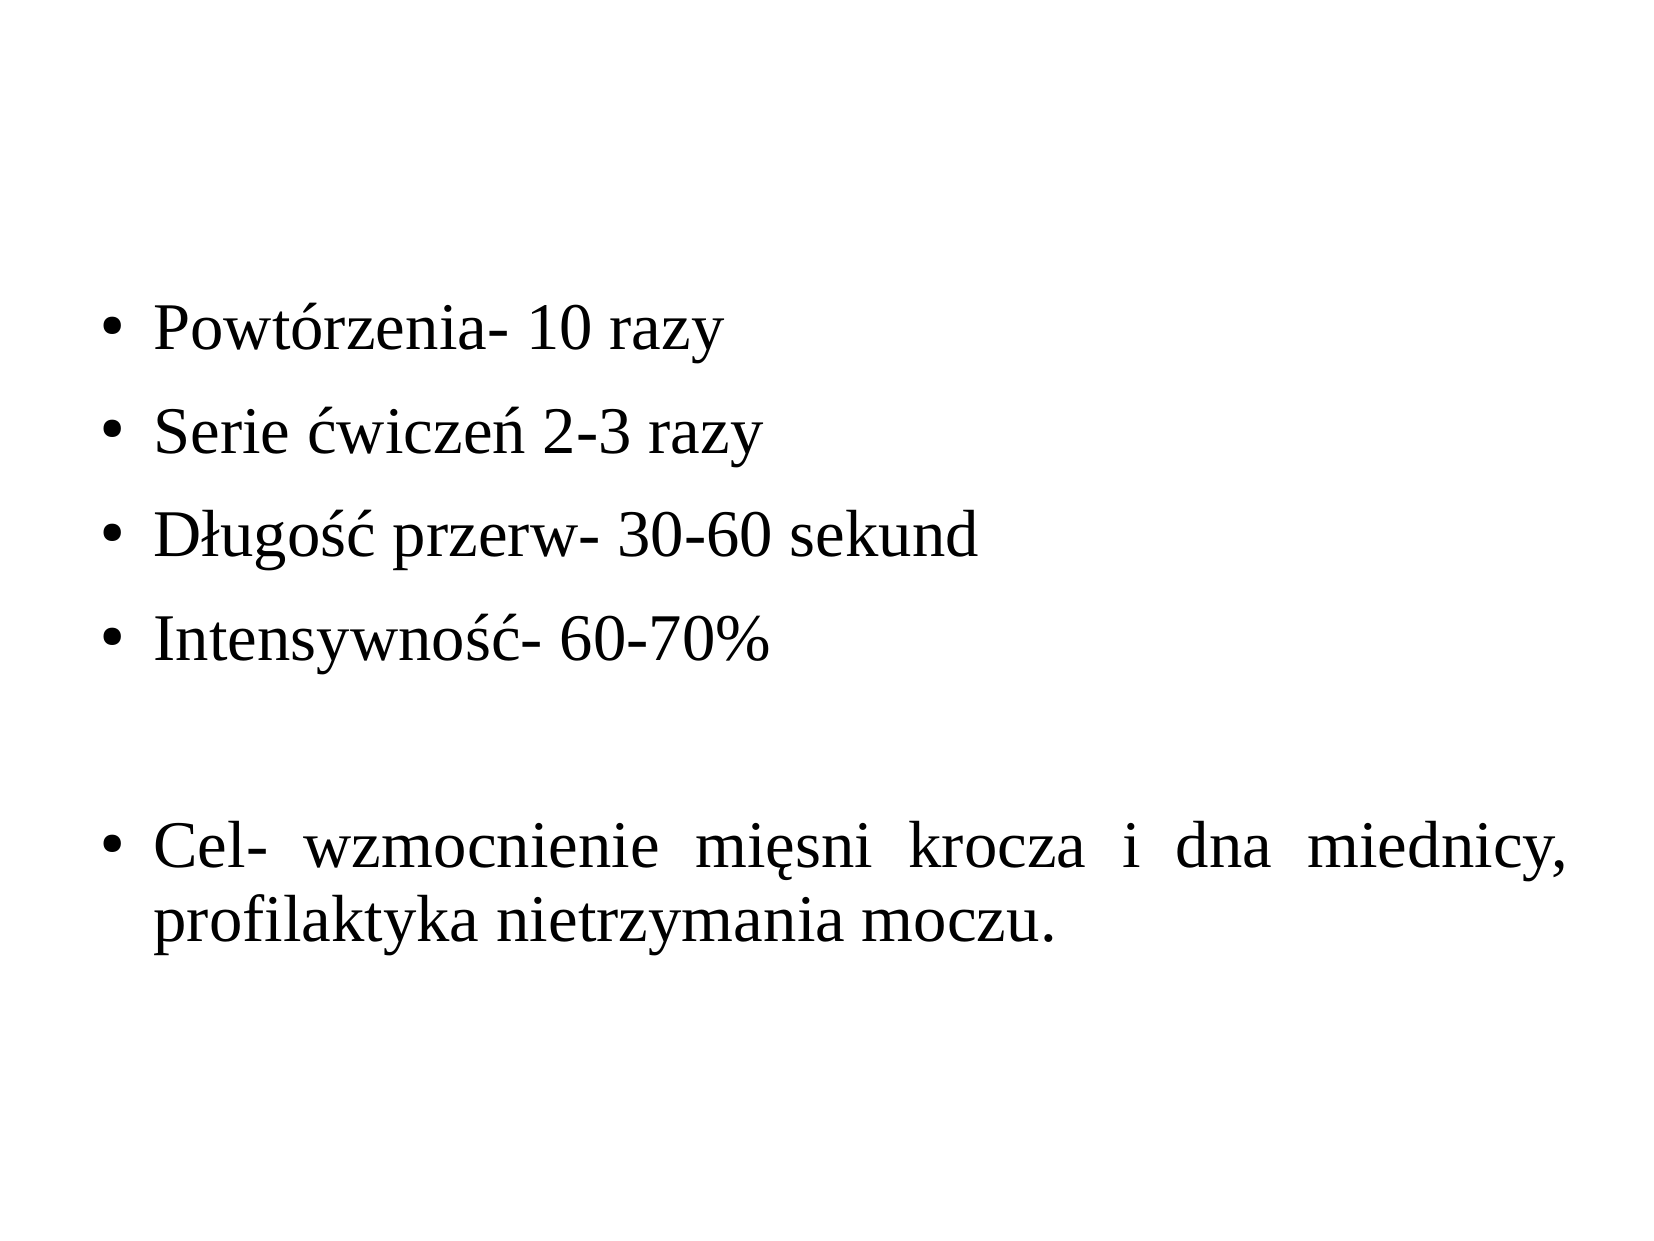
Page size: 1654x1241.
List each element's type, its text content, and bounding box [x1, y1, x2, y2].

list Powtórzenia- 10 razy Serie ćwiczeń 2-3 razy Długość przerw- 30-60 sekund Intensywność- 60-70% Cel- wzmocnienie mięsni krocza i dna miednicy, profilaktyka nietrzymania moczu. [82, 290, 1571, 1109]
